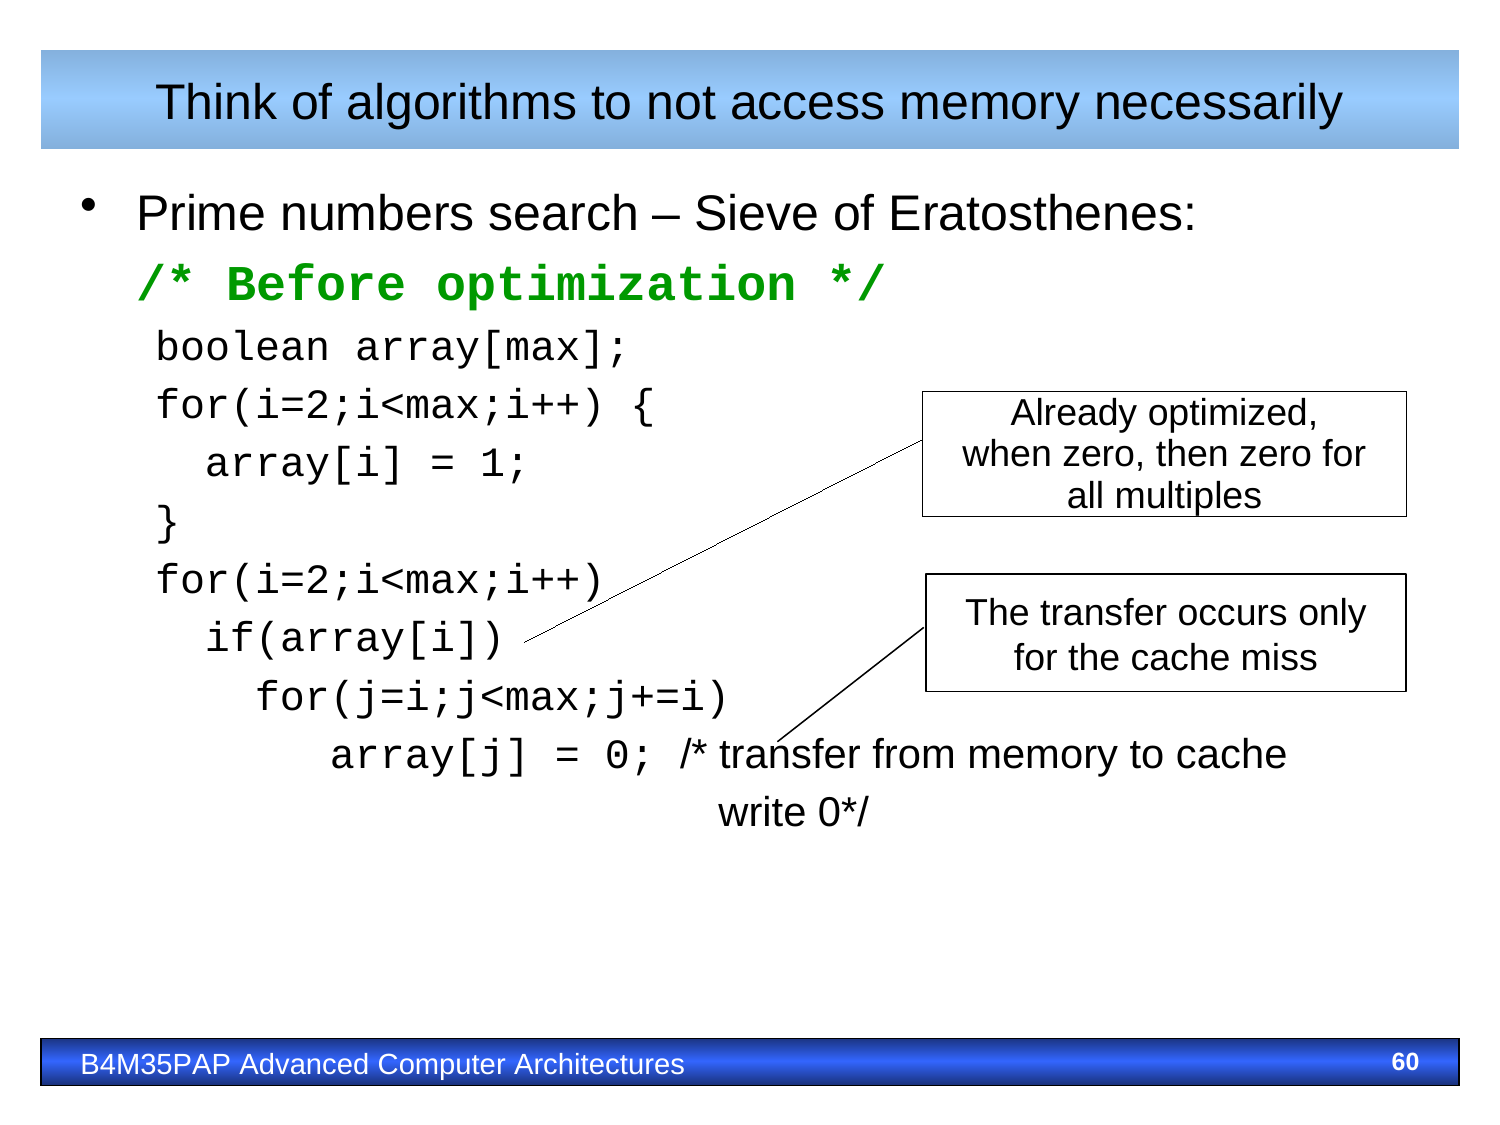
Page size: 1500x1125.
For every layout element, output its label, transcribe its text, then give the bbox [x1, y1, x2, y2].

list Prime numbers search – Sieve of Eratosthenes: /* Before optimization */ boolean array[max]; for(i=2;i<max;i++) { array[i] = 1; } for(i=2;i<max;i++) if(array[i]) for(j=i;j<max;j+=i) array[j] = 0; /* transfer from memory to cache write 0*/ [64, 172, 1436, 1000]
text_box The transfer occurs only for the cache miss [926, 574, 1406, 691]
title Think of algorithms to not access memory necessarily [41, 50, 1459, 149]
text_box Already optimized, when zero, then zero for all multiples [922, 391, 1407, 517]
